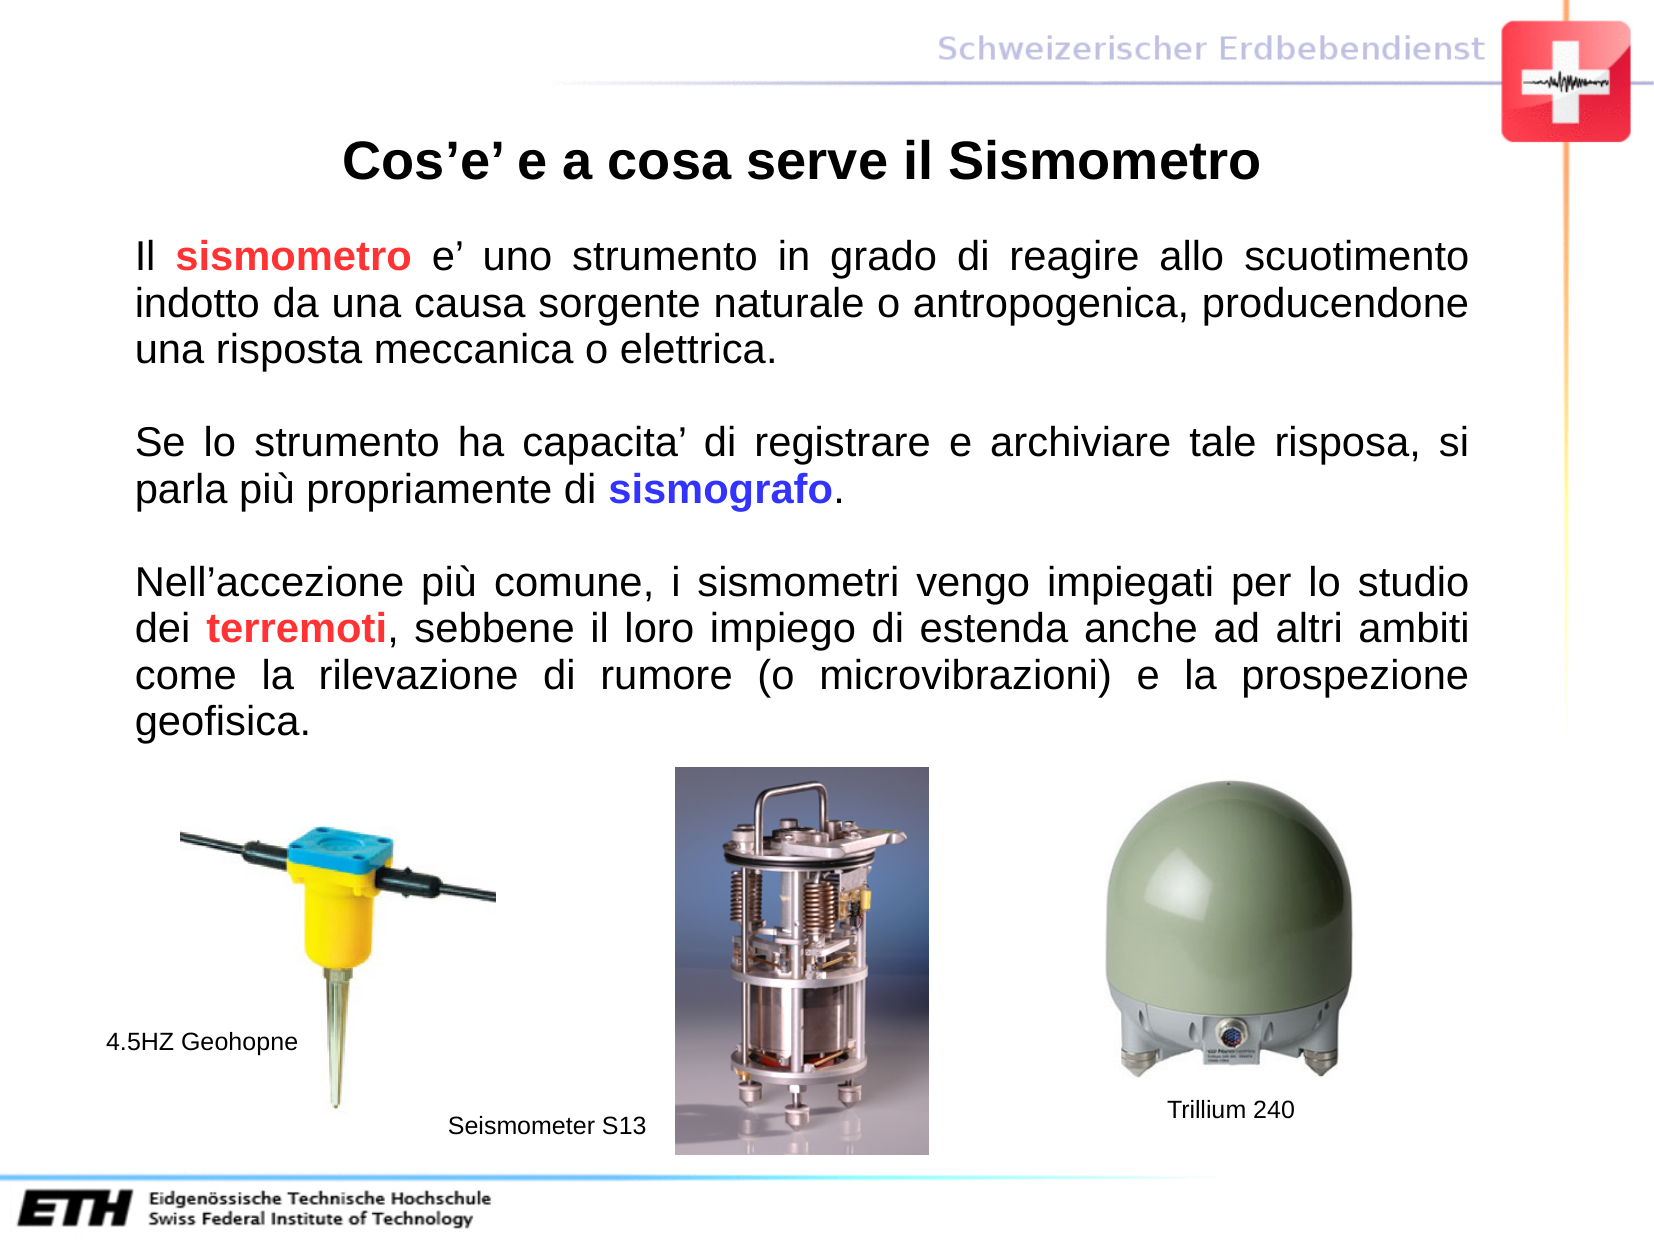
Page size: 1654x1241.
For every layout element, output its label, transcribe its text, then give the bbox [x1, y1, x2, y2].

text_box Seismometer S13 [420, 1104, 675, 1150]
text_box Trillium 240 [1111, 1088, 1351, 1131]
picture [0, 0, 1654, 1241]
text_box 4.5HZ Geohopne [90, 1020, 316, 1091]
text_box Cos’e’ e a cosa serve il Sismometro Il sismometro e’ uno strumento in grado di reagire allo scuotimento indotto da una causa sorgente naturale o antropogenica, producendone una risposta meccanica o elettrica. Se lo strumento ha capacita’ di registrare e archiviare tale risposa, si parla più propriamente di sismografo. Nell’accezione più comune, i sismometri vengo impiegati per lo studio dei terremoti, sebbene il loro impiego di estenda anche ad altri ambiti come la rilevazione di rumore (o microvibrazioni) e la prospezione geofisica. [120, 123, 1486, 752]
